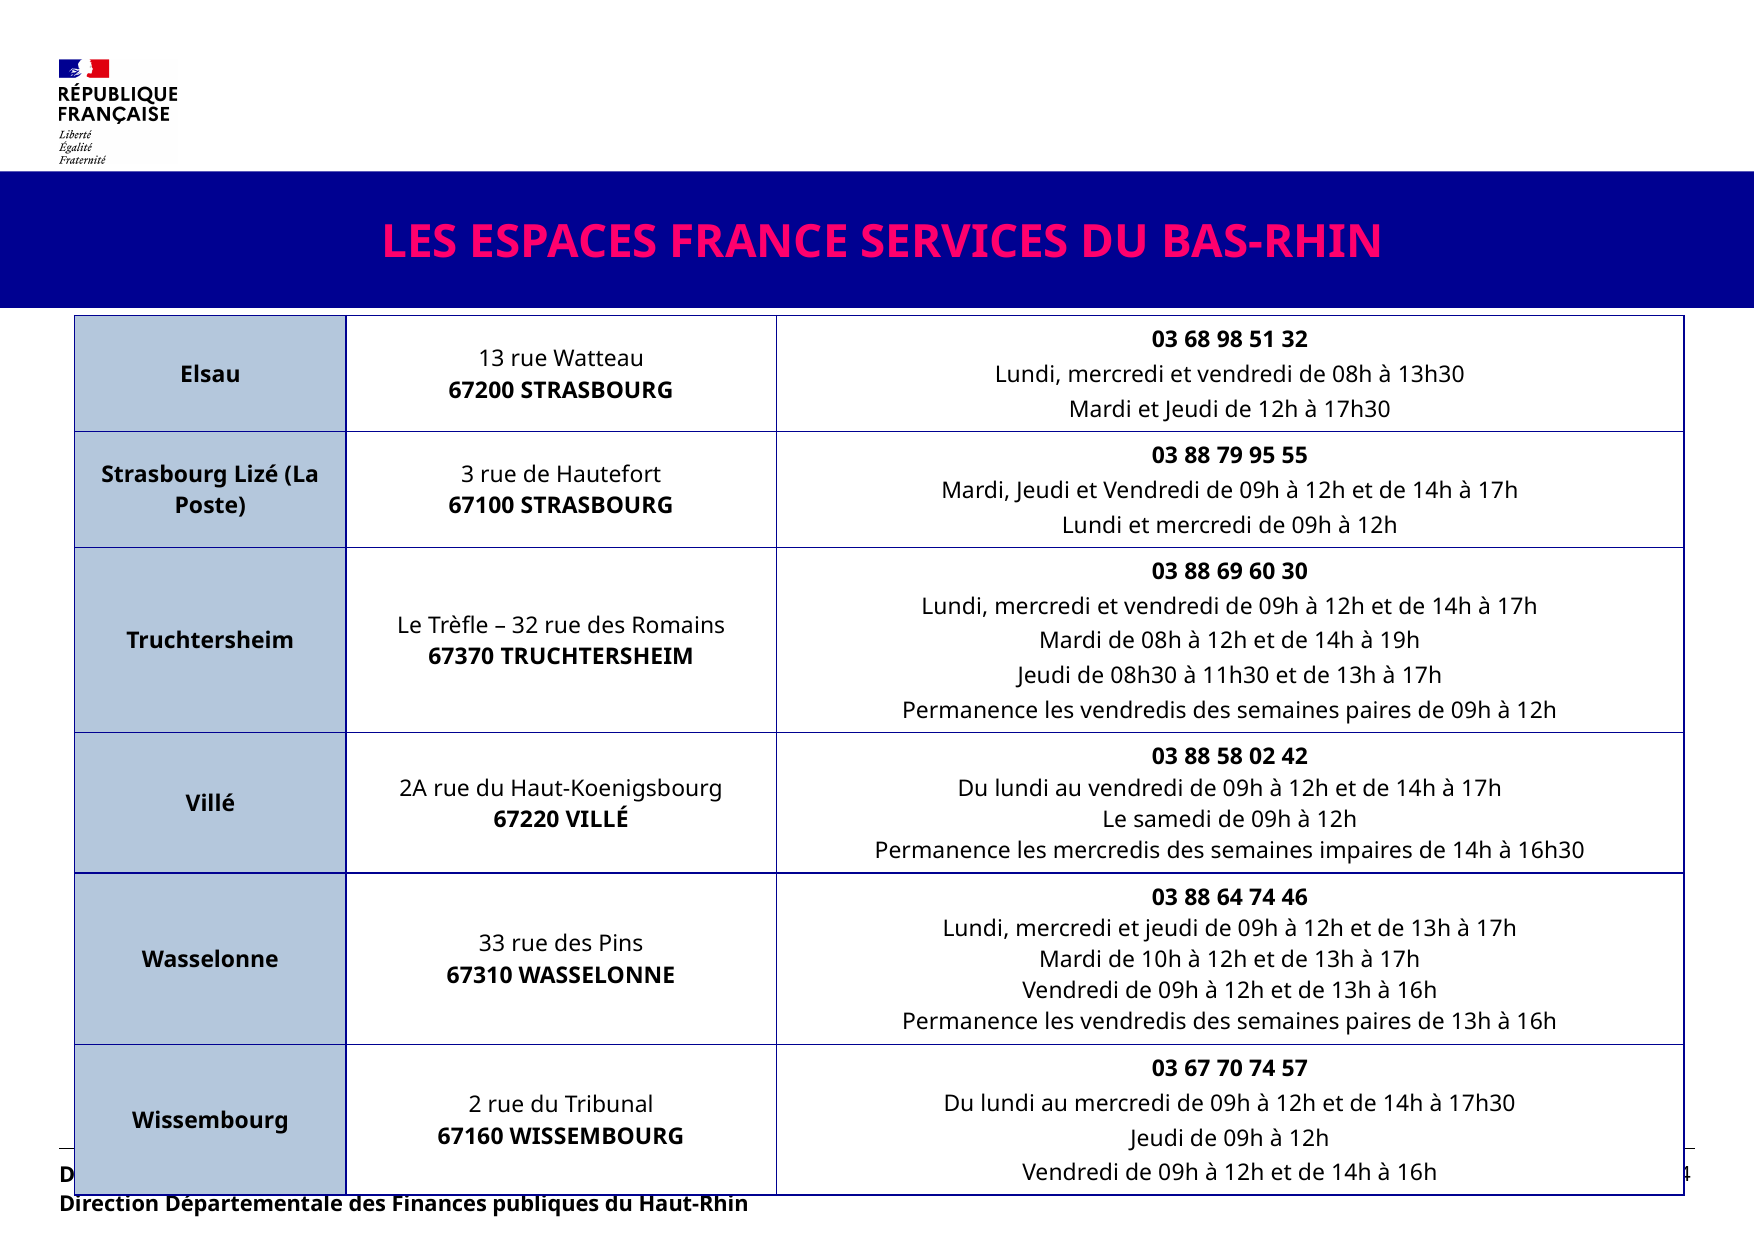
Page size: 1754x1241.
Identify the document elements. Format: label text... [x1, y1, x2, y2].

table_cell Wasselonne [75, 874, 345, 1044]
text_box LES ESPACES FRANCE SERVICES DU BAS-RHIN [0, 171, 1754, 308]
table_cell Truchtersheim [75, 548, 345, 732]
table_cell Villé [75, 733, 345, 872]
table_cell 03 88 79 95 55 Mardi, Jeudi et Vendredi de 09h à 12h et de 14h à 17h Lundi et mercredi de 09h à 12h [777, 432, 1683, 547]
table_cell Wissembourg [75, 1045, 345, 1194]
table_cell 3 rue de Hautefort 67100 STRASBOURG [347, 432, 776, 547]
table_cell 03 88 58 02 42 Du lundi au vendredi de 09h à 12h et de 14h à 17h Le samedi de 09h à 12h Permanence les mercredis des semaines impaires de 14h à 16h30 [777, 733, 1683, 872]
table_cell Le Trèfle – 32 rue des Romains 67370 TRUCHTERSHEIM [347, 548, 776, 732]
table_cell Strasbourg Lizé (La Poste) [75, 432, 345, 547]
picture [59, 59, 178, 164]
table_cell 2 rue du Tribunal 67160 WISSEMBOURG [347, 1045, 776, 1194]
table_header 03 68 98 51 32 Lundi, mercredi et vendredi de 08h à 13h30 Mardi et Jeudi de 12h à 17h30 [777, 316, 1683, 431]
table_header Elsau [75, 316, 345, 431]
table_header 13 rue Watteau 67200 STRASBOURG [347, 316, 776, 431]
table_cell 03 67 70 74 57 Du lundi au mercredi de 09h à 12h et de 14h à 17h30 Jeudi de 09h à 12h Vendredi de 09h à 12h et de 14h à 16h [777, 1045, 1683, 1194]
table_cell 03 88 64 74 46 Lundi, mercredi et jeudi de 09h à 12h et de 13h à 17h Mardi de 10h à 12h et de 13h à 17h Vendredi de 09h à 12h et de 13h à 16h Permanence les vendredis des semaines paires de 13h à 16h [777, 874, 1683, 1044]
table_cell 33 rue des Pins 67310 WASSELONNE [347, 874, 776, 1044]
table_cell 03 88 69 60 30 Lundi, mercredi et vendredi de 09h à 12h et de 14h à 17h Mardi de 08h à 12h et de 14h à 19h Jeudi de 08h30 à 11h30 et de 13h à 17h Permanence les vendredis des semaines paires de 09h à 12h [777, 548, 1683, 732]
table_cell 2A rue du Haut-Koenigsbourg 67220 VILLÉ [347, 733, 776, 872]
